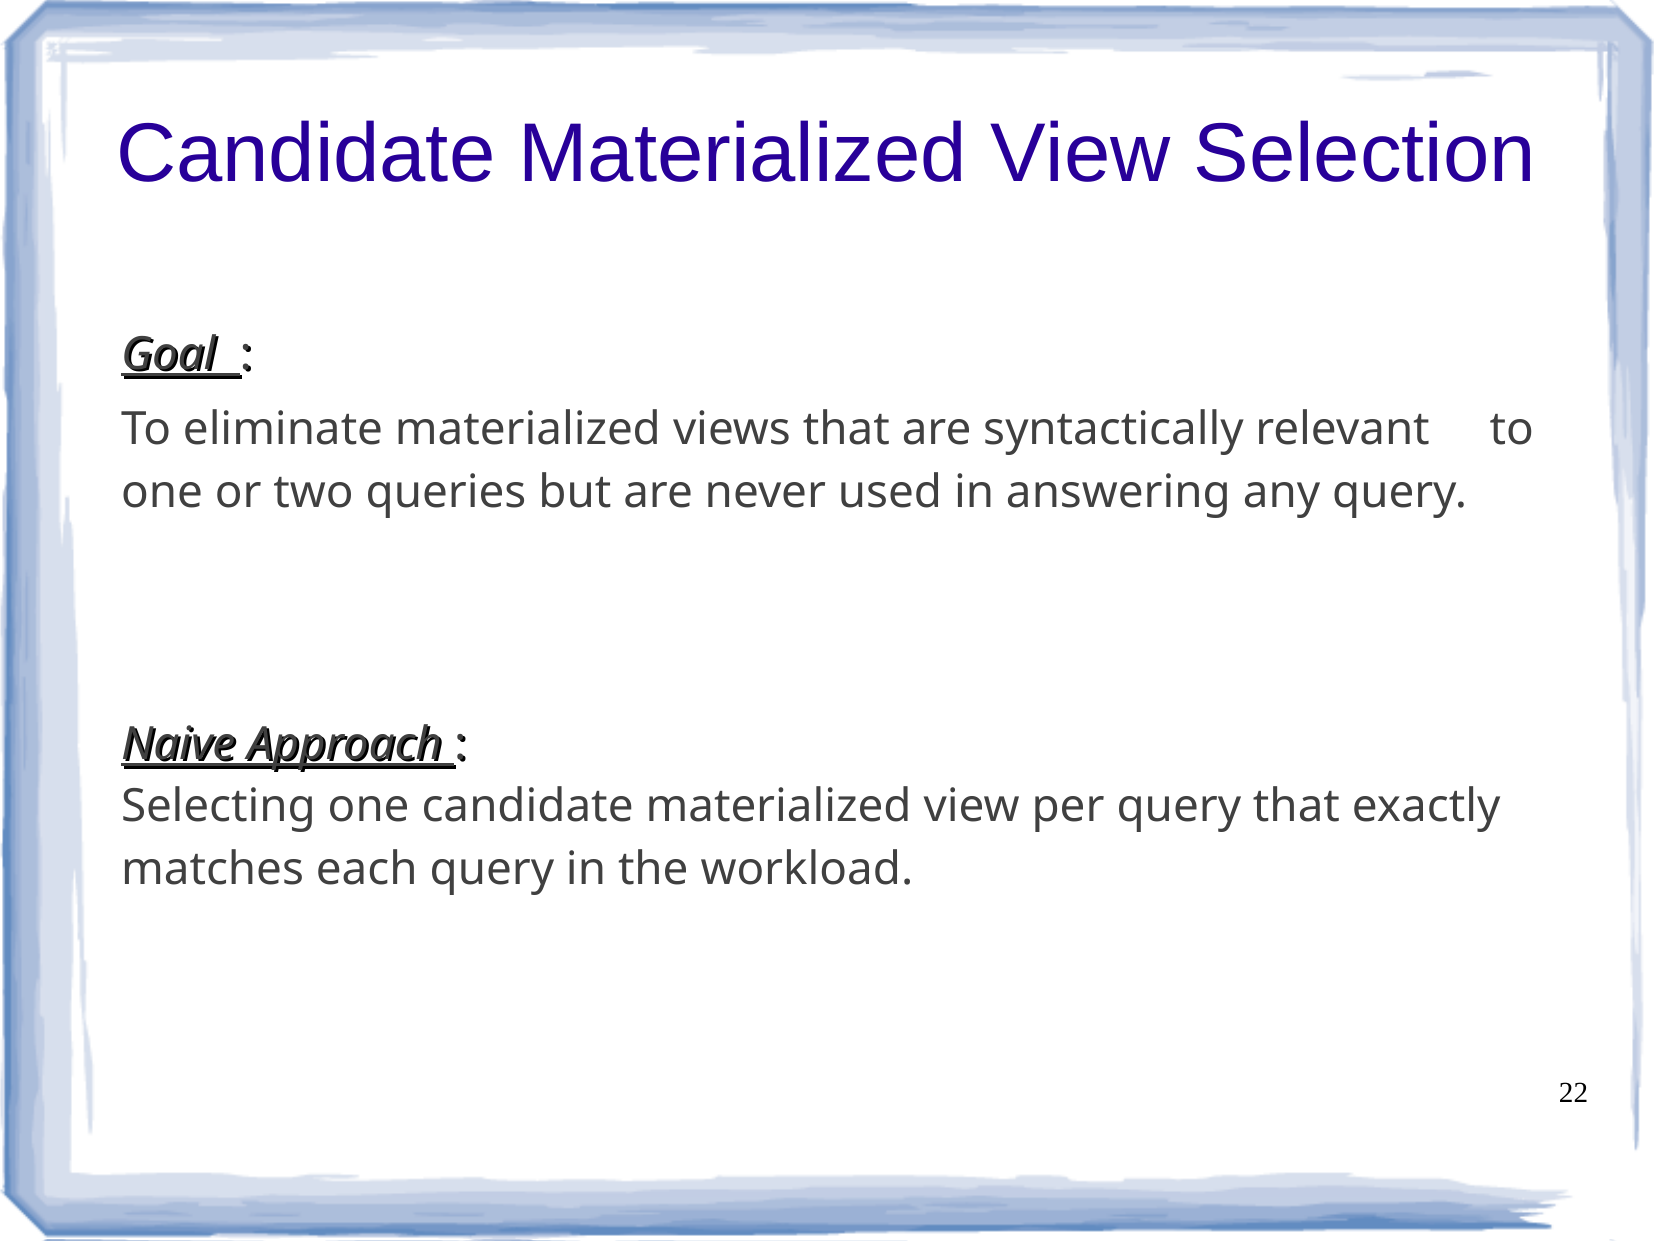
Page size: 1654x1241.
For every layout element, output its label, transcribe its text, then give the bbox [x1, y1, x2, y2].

title Candidate Materialized View Selection [82, 49, 1571, 257]
picture [0, 0, 1654, 1241]
text_box Naive Approach : Selecting one candidate materialized view per query that exactly matches each query in the workload. [106, 702, 1619, 878]
text_box Goal : To eliminate materialized views that are syntactically relevant to one or two queries but are never used in answering any query. [106, 312, 1619, 554]
